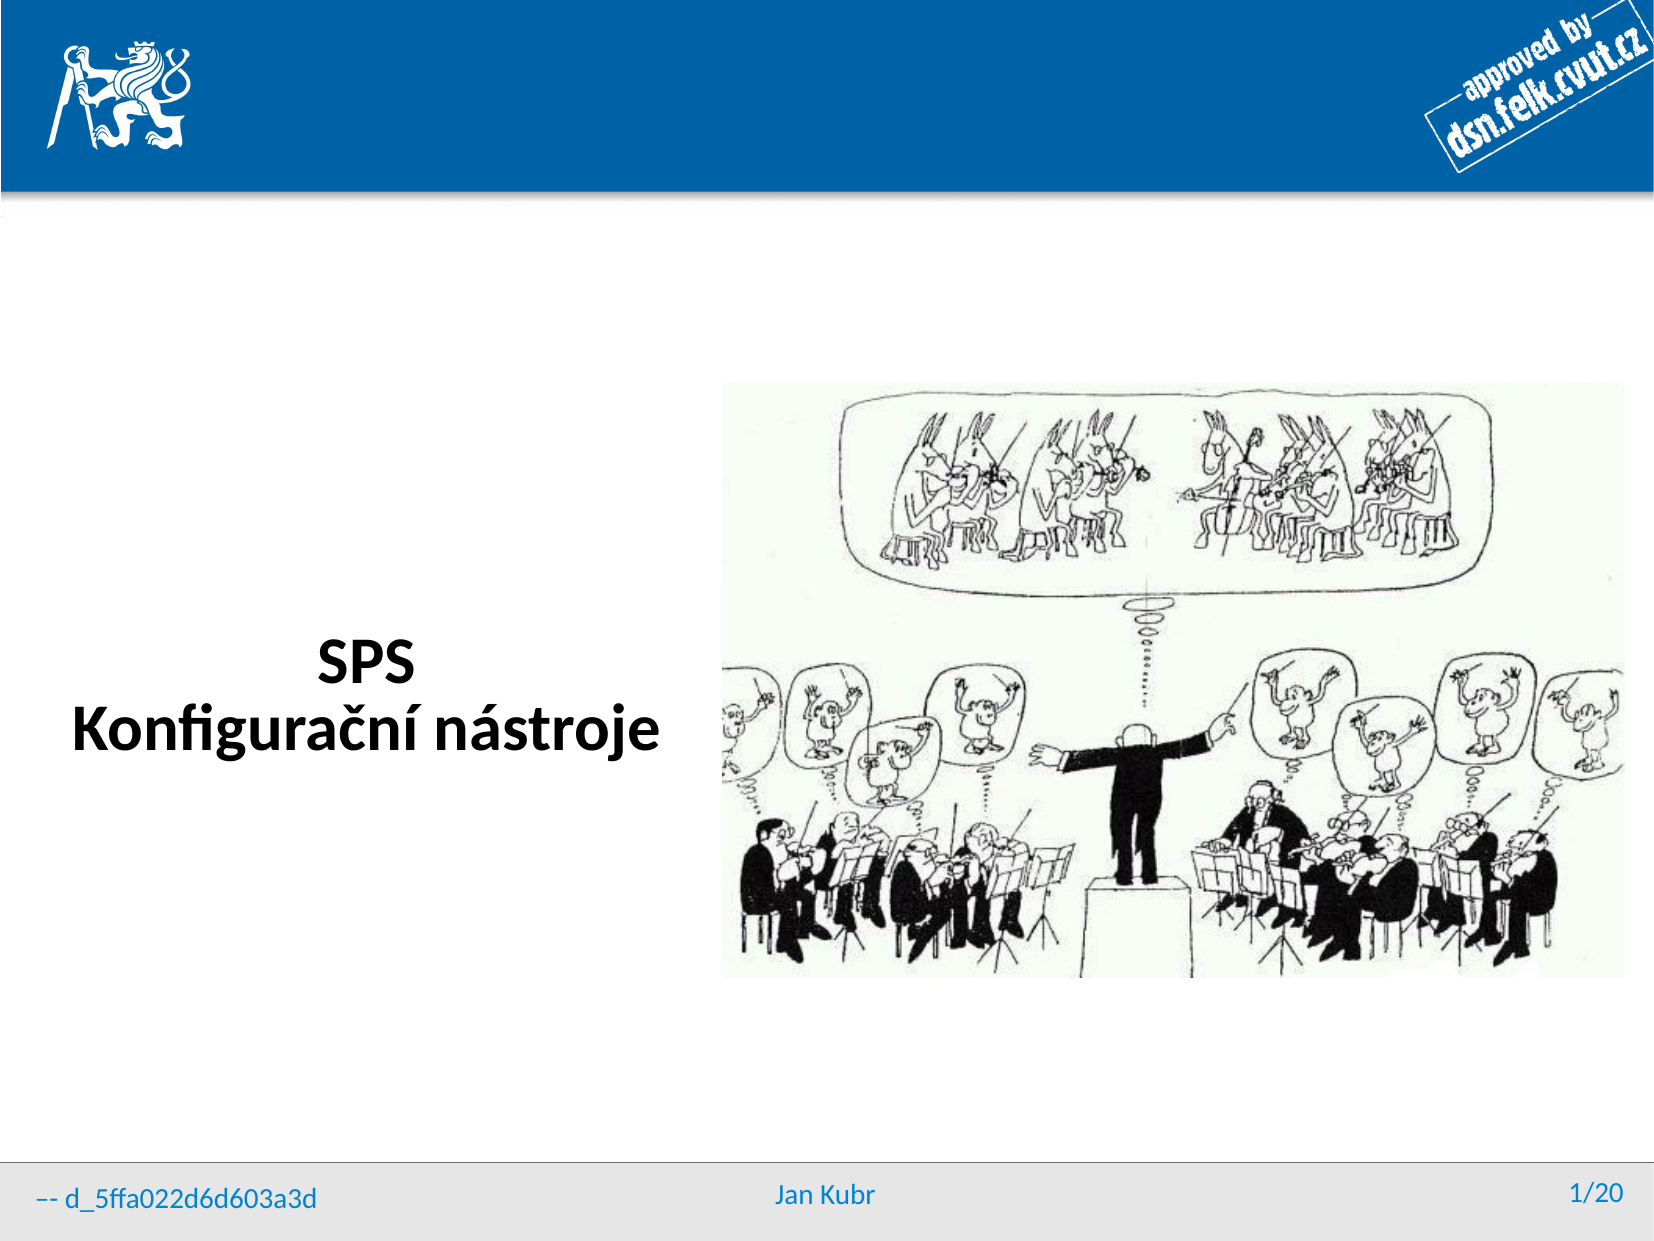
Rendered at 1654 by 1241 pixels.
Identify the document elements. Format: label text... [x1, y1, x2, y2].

subtitle SPS Konfigurační nástroje [54, 545, 680, 857]
picture [722, 383, 1625, 978]
picture [1, 0, 1654, 217]
